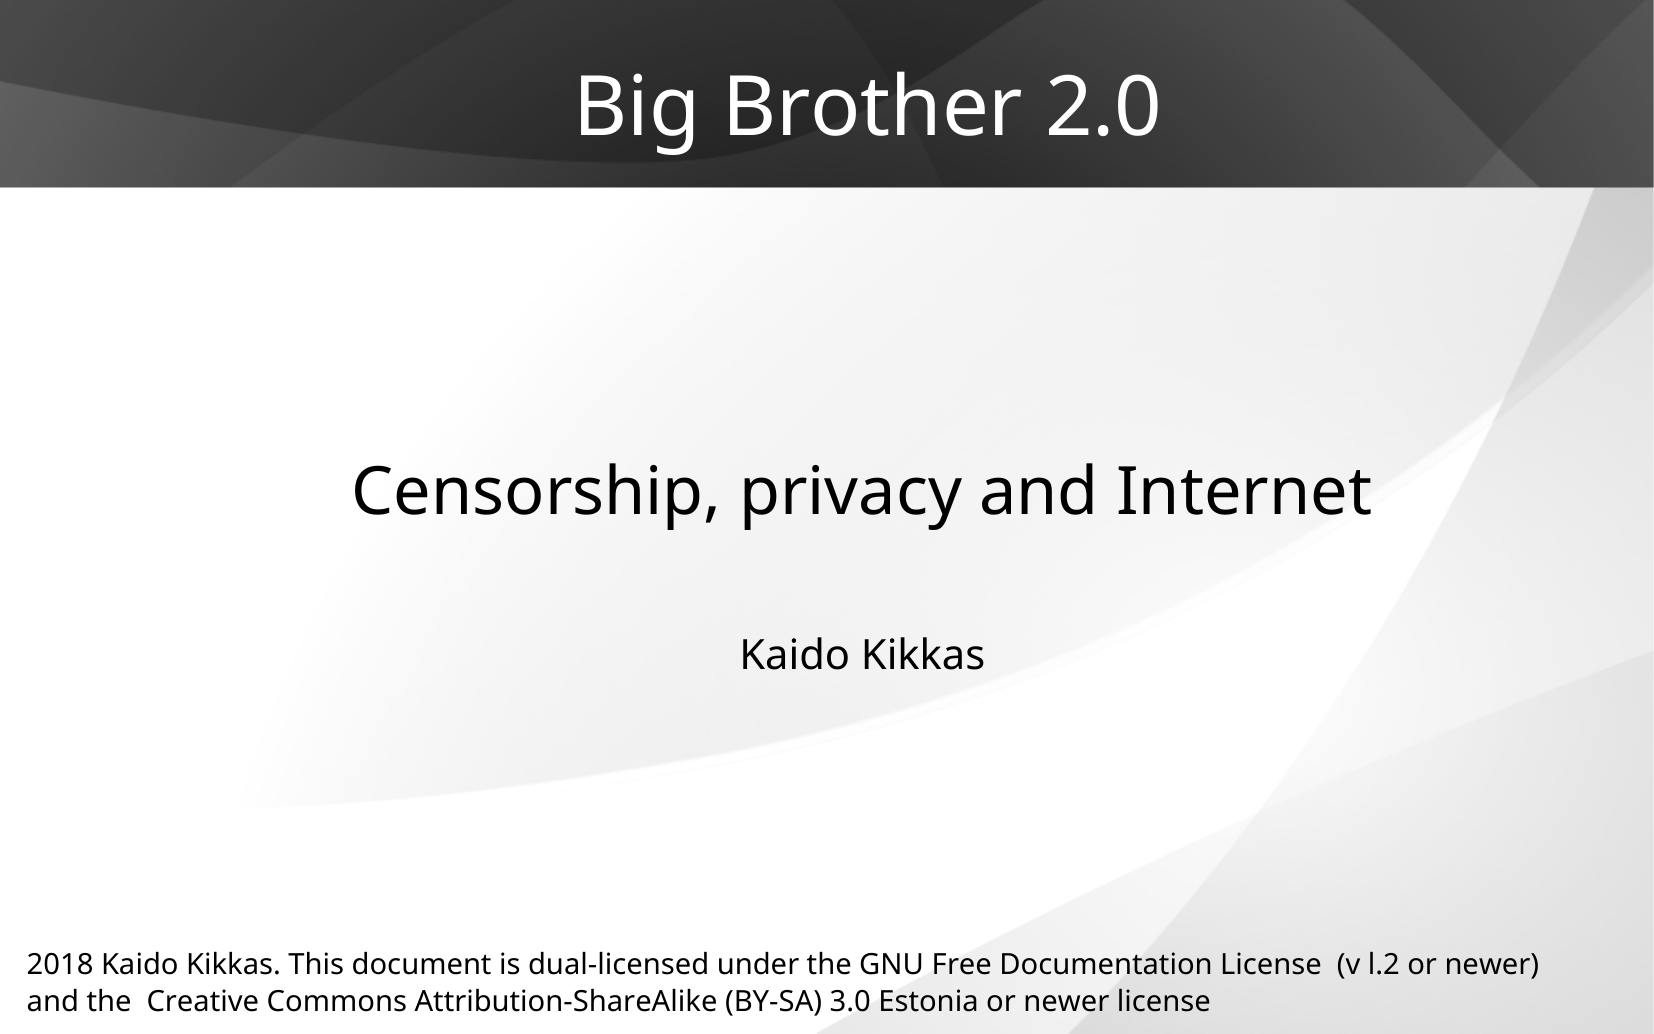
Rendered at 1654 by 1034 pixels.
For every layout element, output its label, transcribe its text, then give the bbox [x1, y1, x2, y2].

picture [0, 0, 1654, 1034]
text_box 2018 Kaido Kikkas. This document is dual-licensed under the GNU Free Documentation License (v l.2 or newer) and the Creative Commons Attribution-ShareAlike (BY-SA) 3.0 Estonia or newer license [11, 937, 1613, 1028]
subtitle Censorship, privacy and Internet Kaido Kikkas [187, 225, 1538, 901]
title Big Brother 2.0 [124, 0, 1613, 208]
